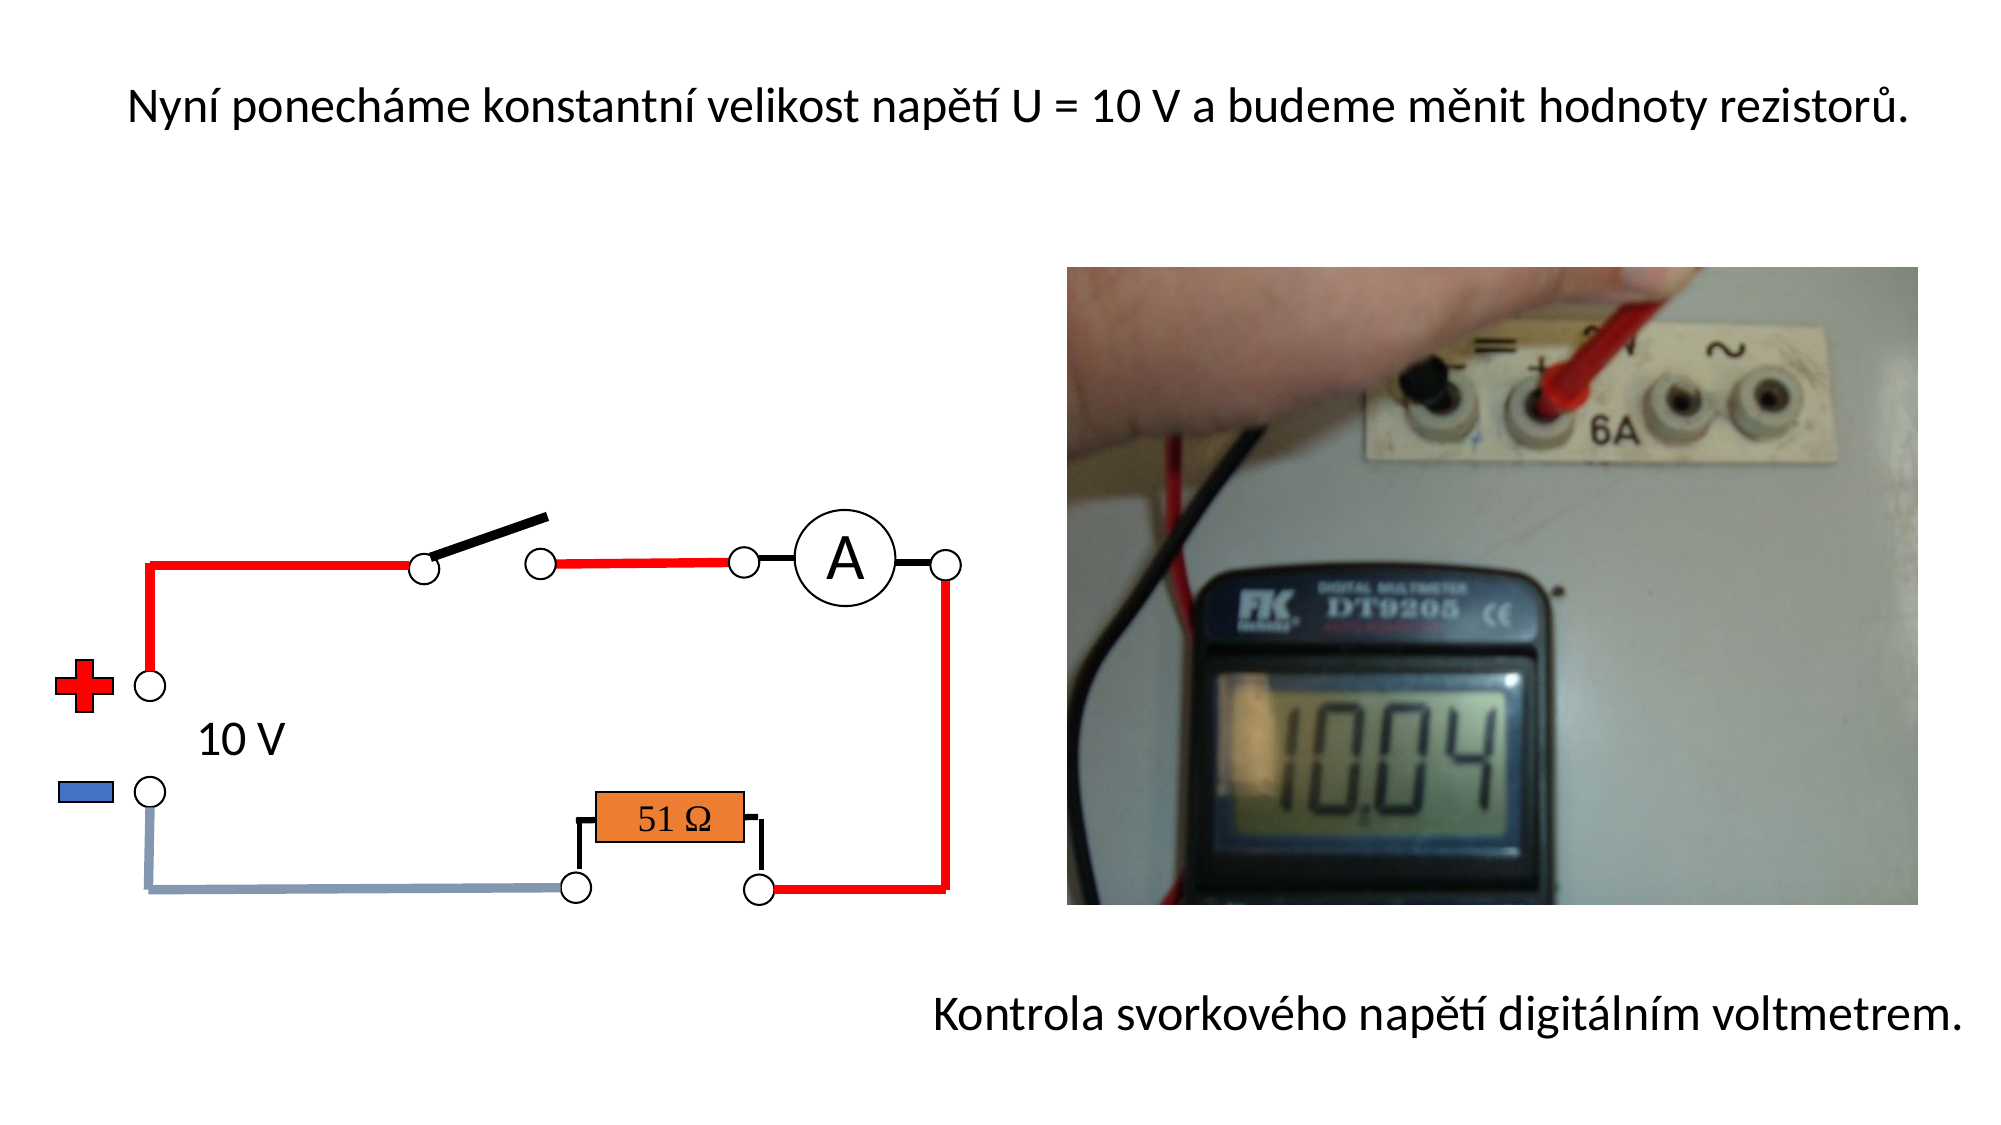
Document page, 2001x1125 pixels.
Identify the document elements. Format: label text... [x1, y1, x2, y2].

text_box [408, 553, 440, 585]
text_box 10 V [181, 698, 301, 773]
text_box [59, 782, 113, 802]
text_box [525, 548, 556, 580]
text_box [134, 776, 166, 807]
text_box A [811, 505, 880, 521]
text_box 51 Ω [622, 786, 728, 847]
text_box [55, 659, 113, 712]
text_box A [872, 596, 880, 601]
text_box Kontrola svorkového napětí digitálním voltmetrem. [918, 973, 1980, 1049]
text_box [930, 549, 961, 581]
picture [1067, 267, 1918, 905]
text_box [596, 791, 622, 843]
text_box [743, 874, 774, 905]
text_box Nyní ponecháme konstantní velikost napětí U = 10 V a budeme měnit hodnoty rezistorů. [112, 65, 1926, 141]
text_box [728, 791, 744, 843]
text_box [134, 671, 166, 702]
text_box [728, 547, 760, 578]
text_box [561, 872, 592, 903]
text_box A [811, 512, 880, 601]
